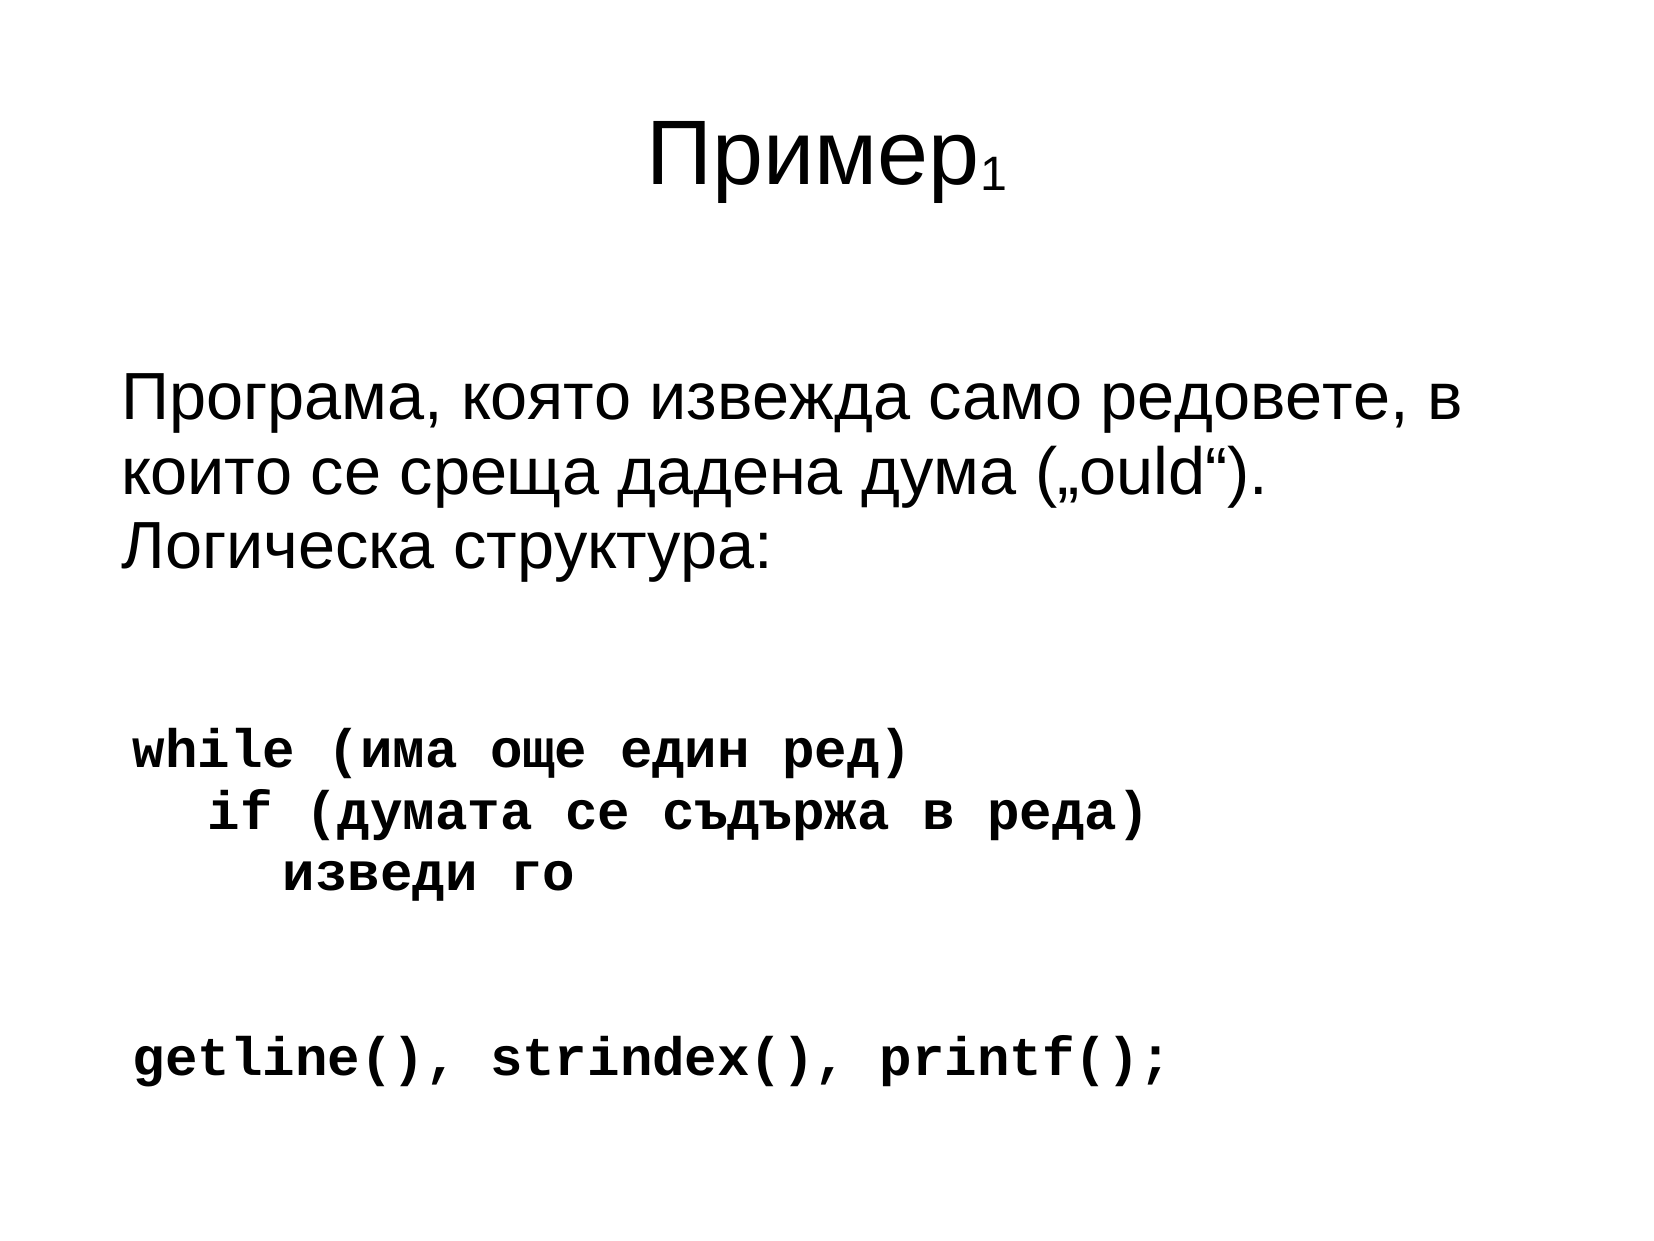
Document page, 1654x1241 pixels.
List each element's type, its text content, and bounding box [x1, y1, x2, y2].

title Пример1 [82, 49, 1571, 257]
text_box while (има още един ред) if (думата се съдържа в реда) изведи го getline(), strindex(), printf(); [118, 715, 1418, 1163]
subtitle Програма, която извежда само редовете, в които се среща дадена дума („ould“). Логическа структура: [121, 322, 1561, 621]
